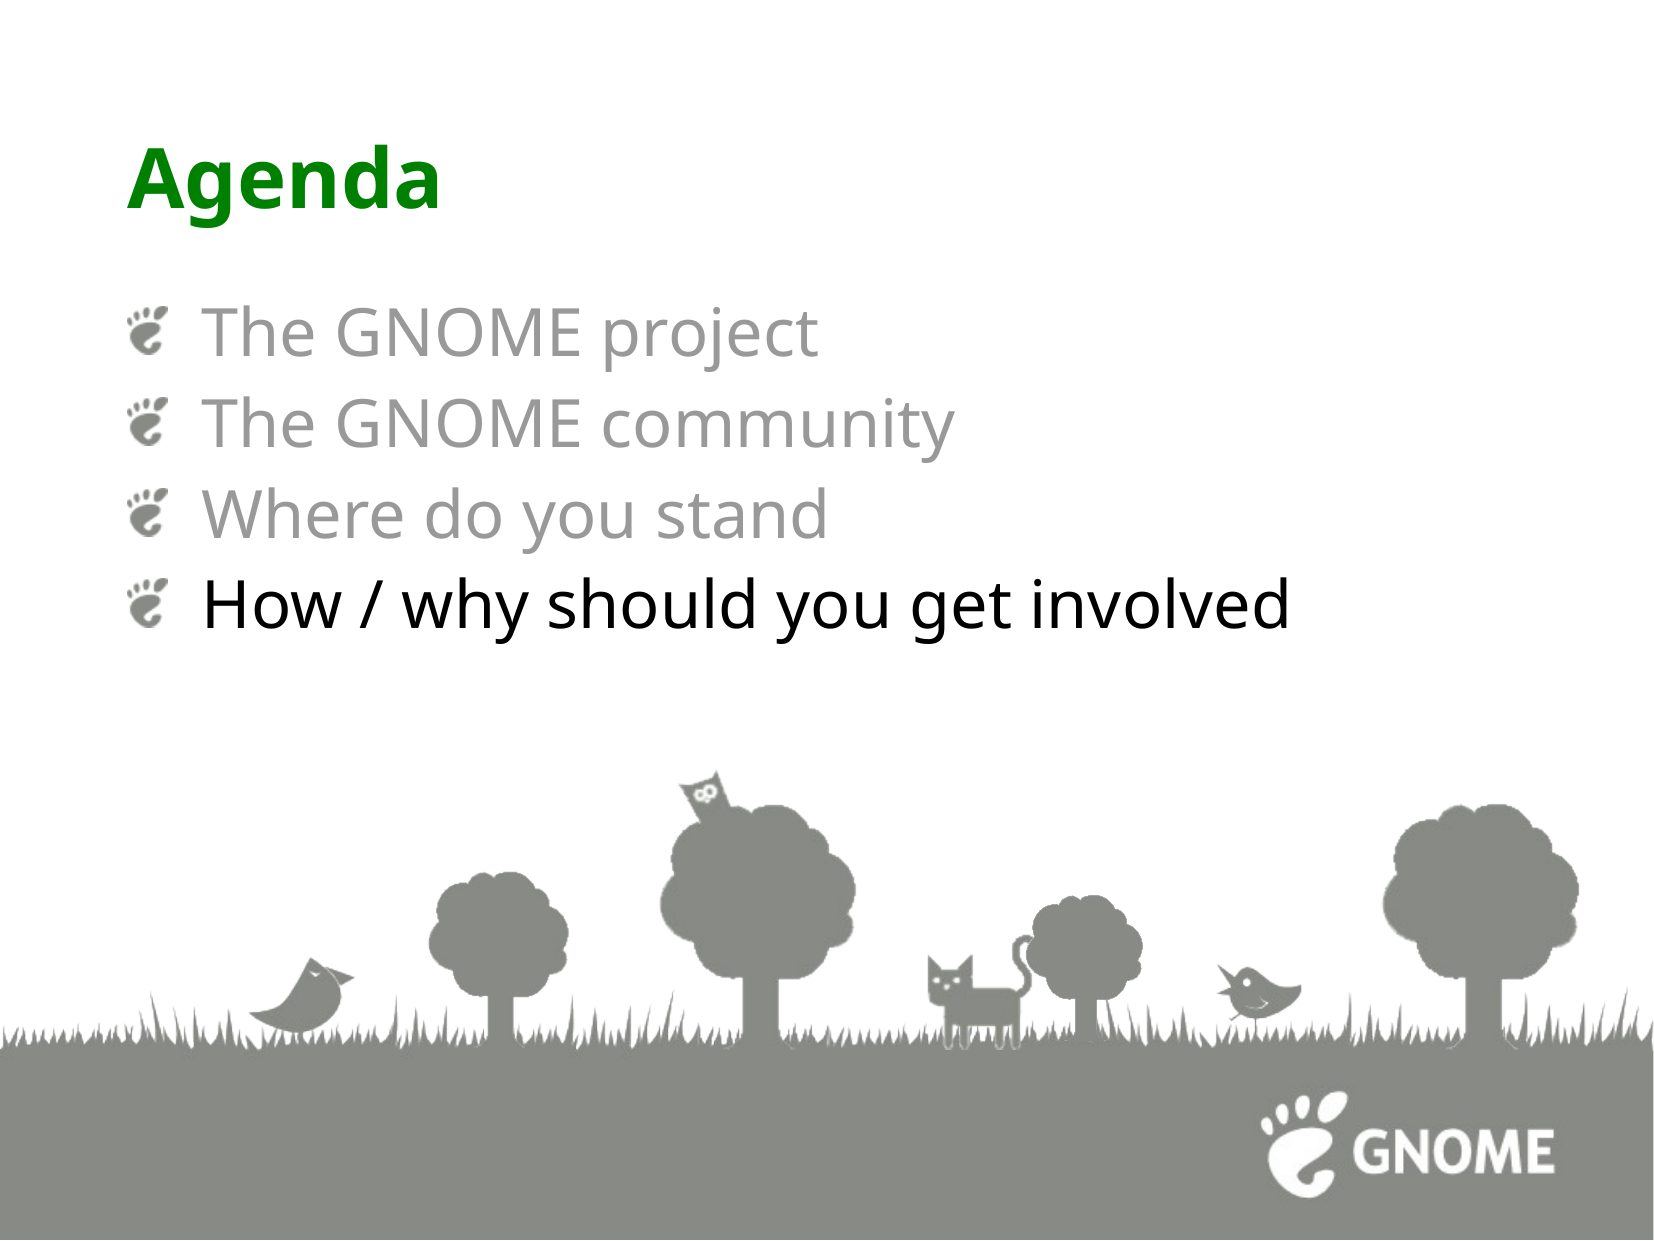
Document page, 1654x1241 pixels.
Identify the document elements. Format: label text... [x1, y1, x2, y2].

picture [0, 0, 1654, 1240]
text_box The GNOME project The GNOME community Where do you stand How / why should you get involved [112, 277, 1426, 826]
text_box Agenda [112, 112, 1276, 239]
